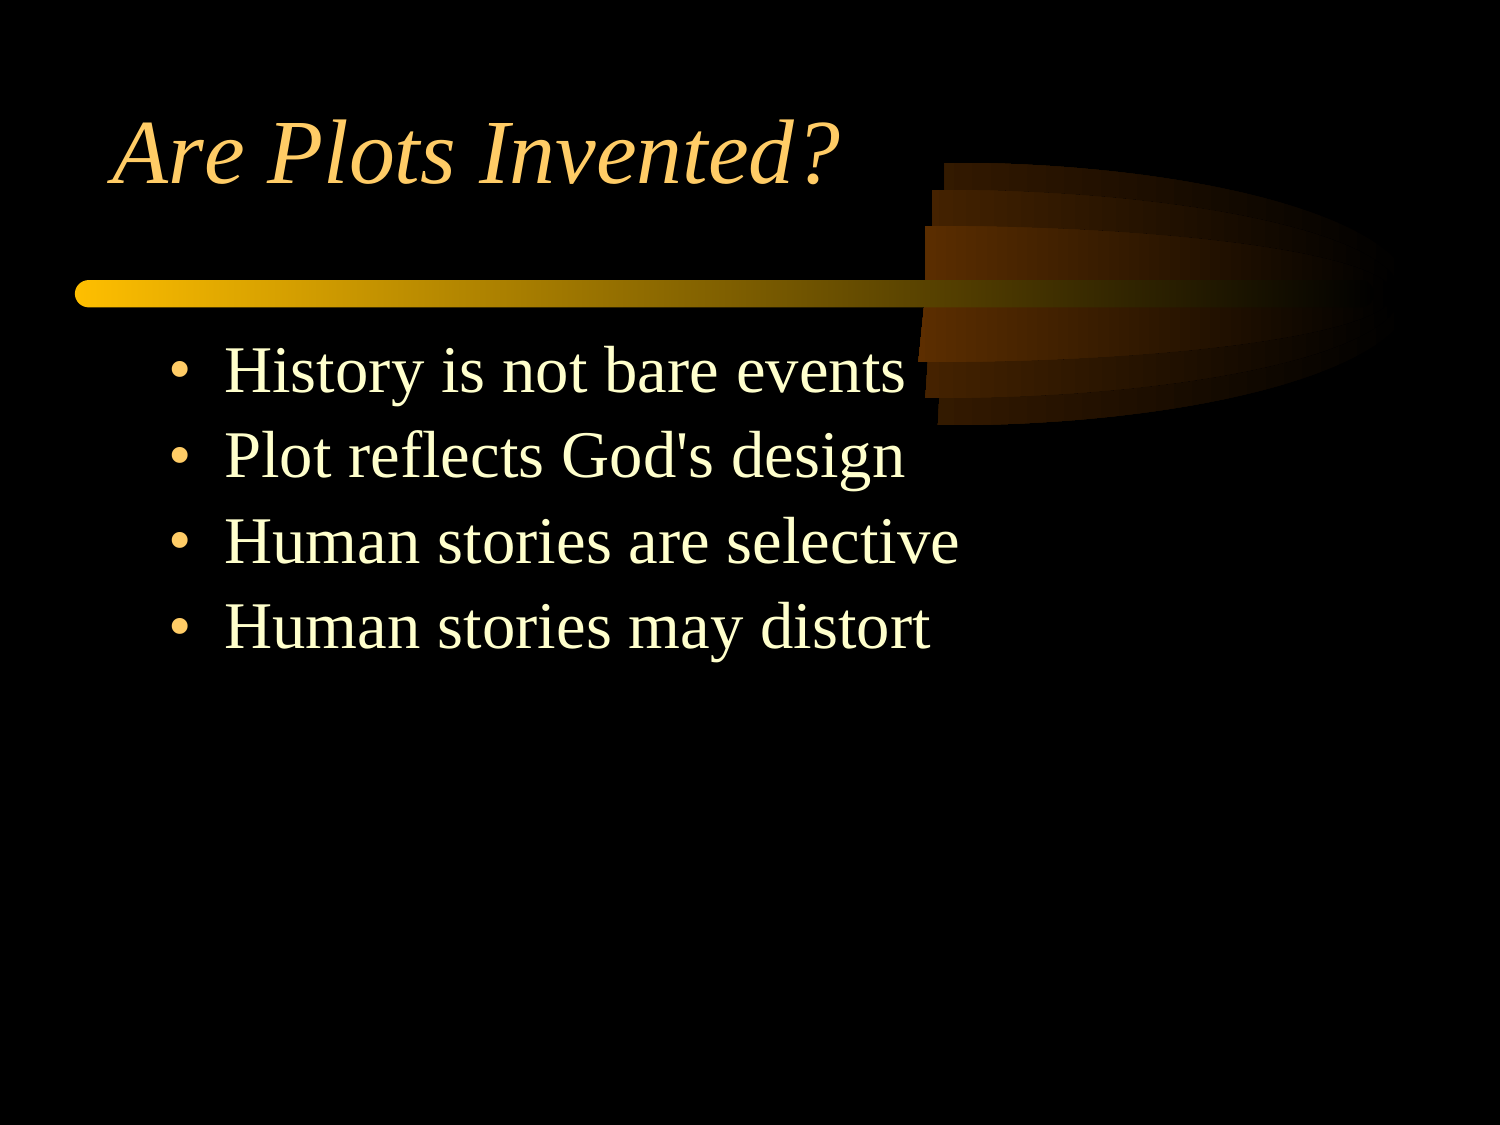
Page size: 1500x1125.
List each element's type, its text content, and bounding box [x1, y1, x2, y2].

list History is not bare events Plot reflects God's design Human stories are selective Human stories may distort [112, 337, 1388, 990]
title Are Plots Invented? [112, 62, 1388, 250]
